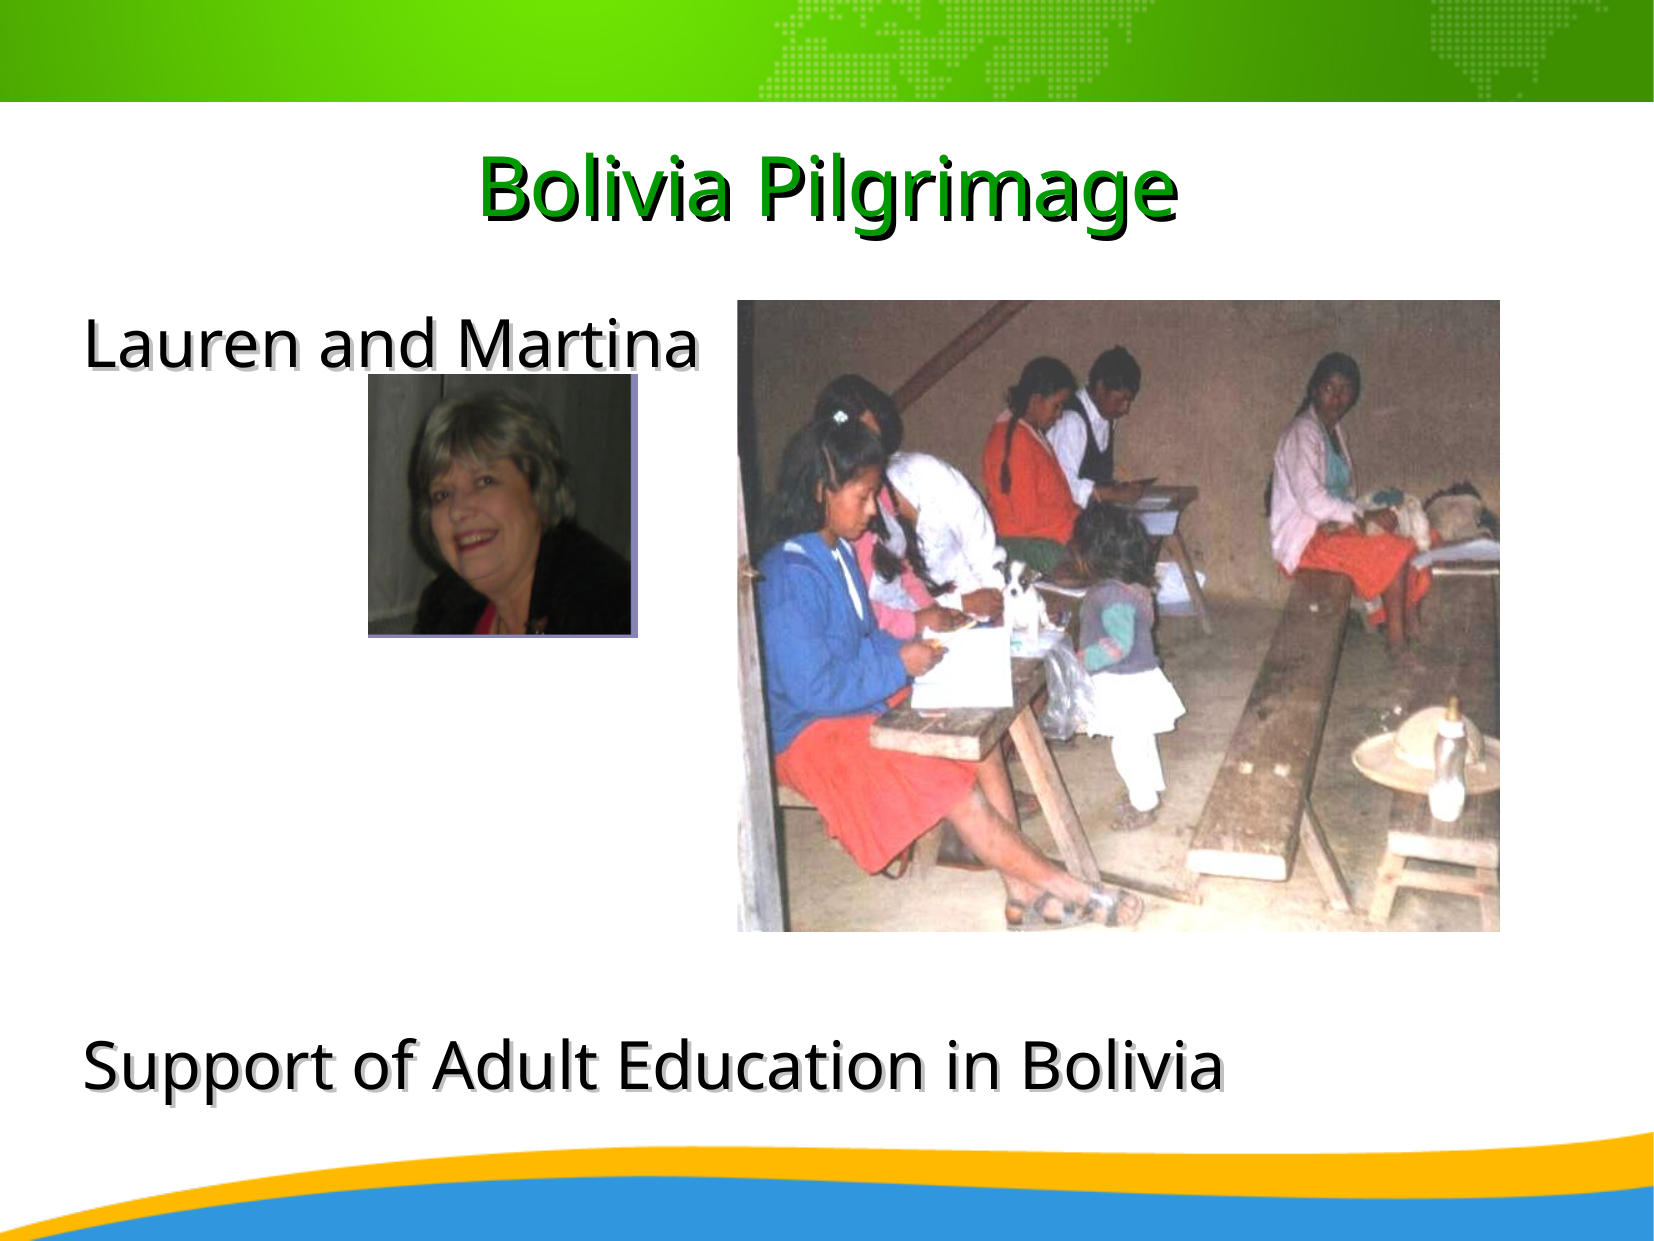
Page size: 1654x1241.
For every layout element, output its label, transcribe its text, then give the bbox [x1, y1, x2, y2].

list Lauren and Martina Support of Adult Education in Bolivia [82, 296, 1571, 1073]
picture [0, 1132, 1654, 1241]
picture [0, 0, 1654, 102]
title Bolivia Pilgrimage [82, 119, 1571, 250]
picture [368, 374, 638, 638]
picture [737, 300, 1501, 932]
